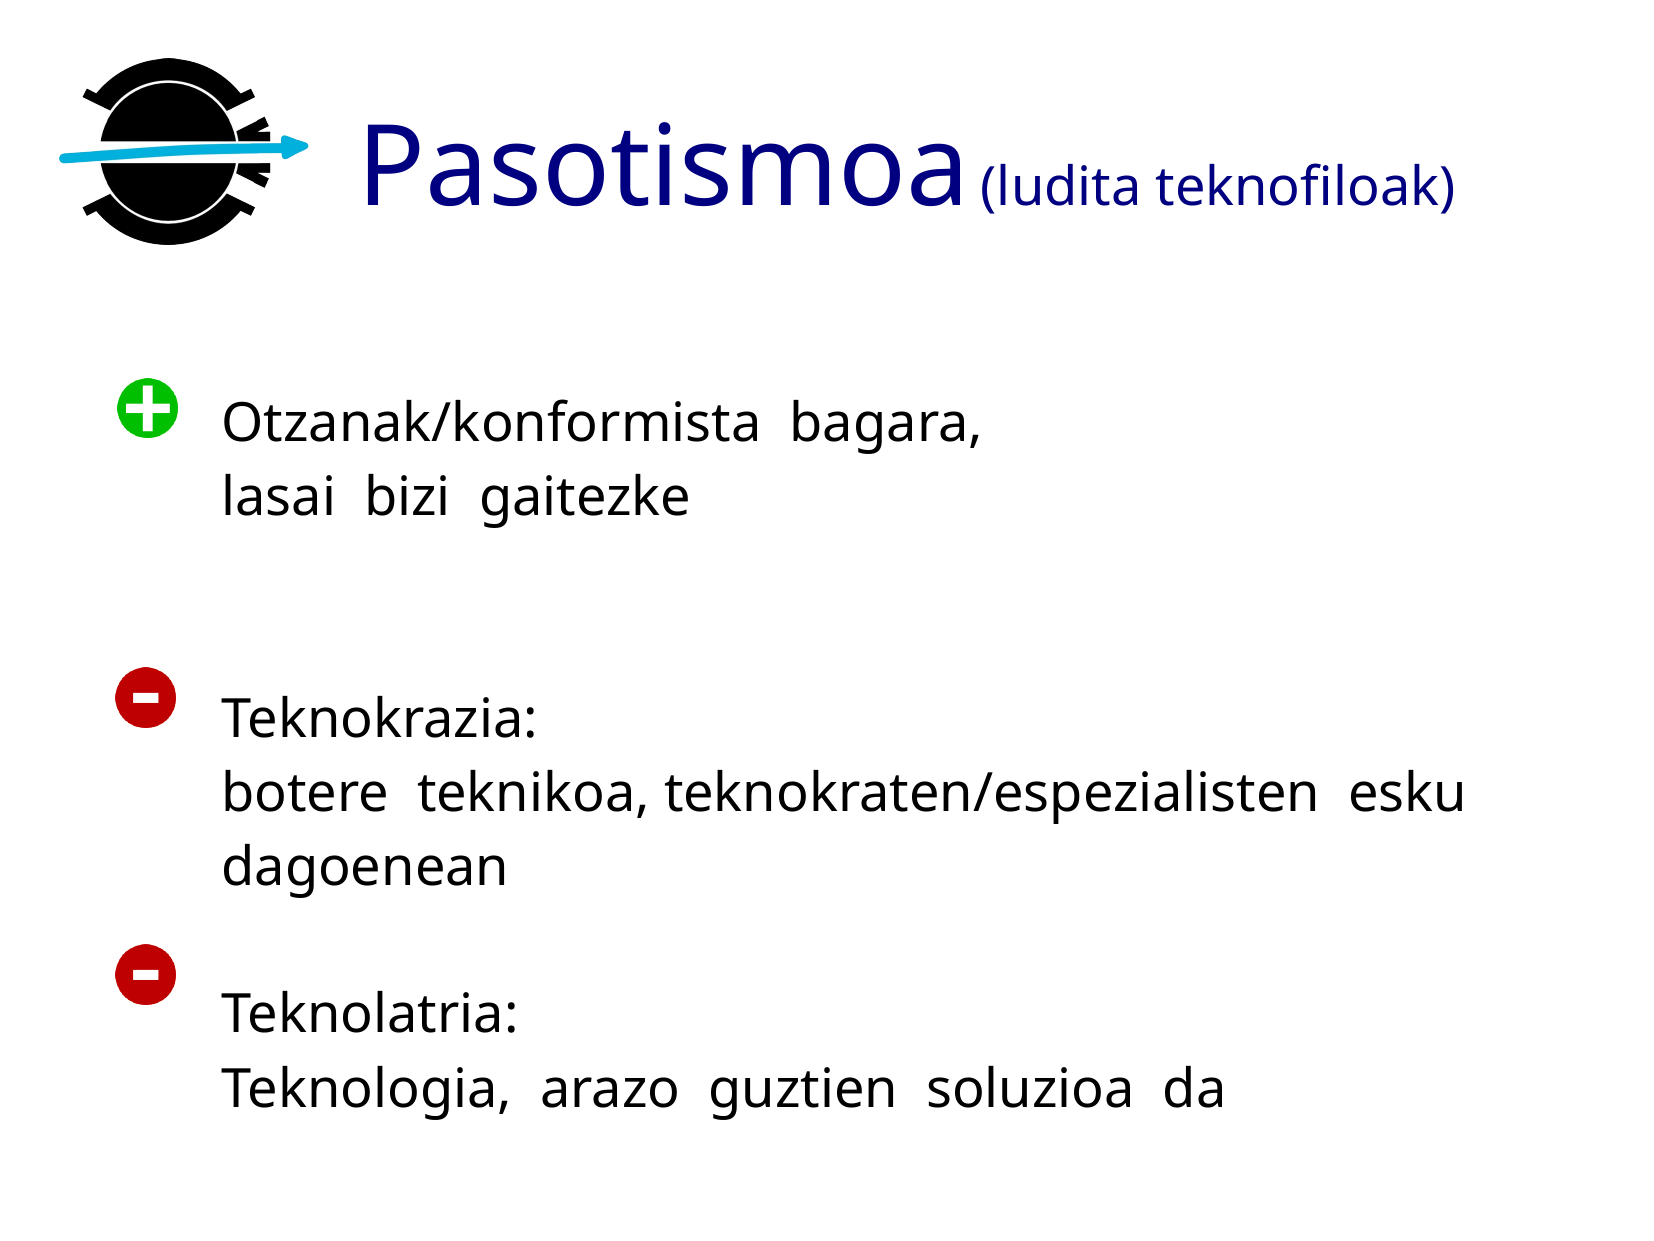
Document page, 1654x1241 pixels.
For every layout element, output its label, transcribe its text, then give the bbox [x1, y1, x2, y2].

text_box Otzanak/konformista bagara, lasai bizi gaitezke Teknokrazia: botere teknikoa, teknokraten/espezialisten esku dagoenean Teknolatria: Teknologia, arazo guztien soluzioa da [206, 375, 1601, 1094]
picture [59, 58, 309, 156]
picture [117, 378, 178, 438]
picture [59, 148, 309, 245]
picture [115, 944, 176, 1005]
text_box Pasotismoa (ludita teknofiloak) [342, 77, 1636, 225]
picture [115, 667, 176, 728]
